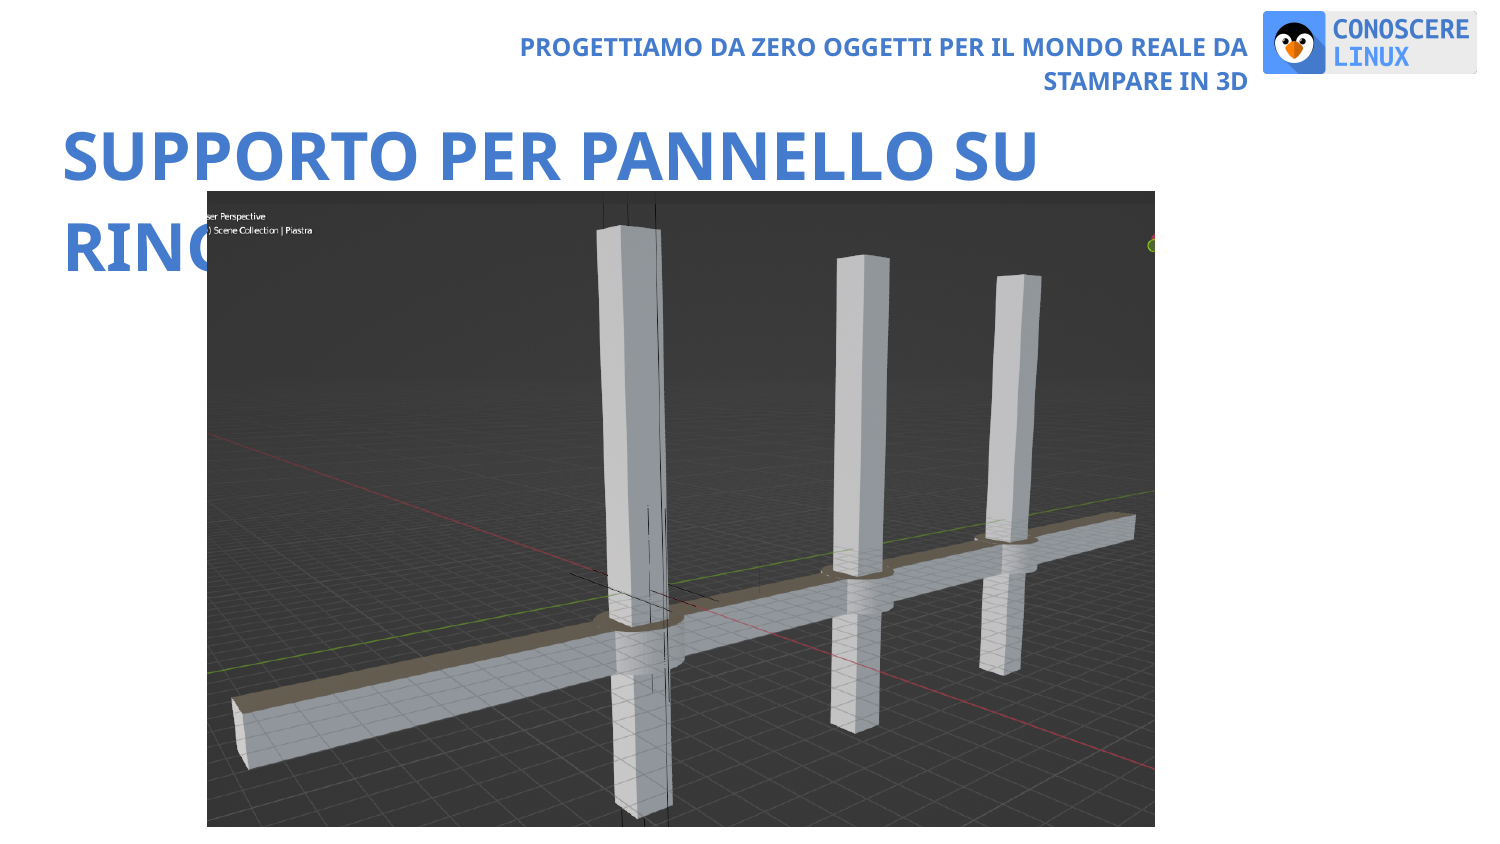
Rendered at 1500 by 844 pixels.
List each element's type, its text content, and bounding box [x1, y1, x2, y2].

text_box SUPPORTO PER PANNELLO SU RINGHIERA [47, 102, 1236, 260]
text_box PROGETTIAMO DA ZERO OGGETTI PER IL MONDO REALE DA STAMPARE IN 3D [437, 21, 1264, 91]
picture [207, 191, 1155, 827]
picture [1263, 11, 1477, 74]
